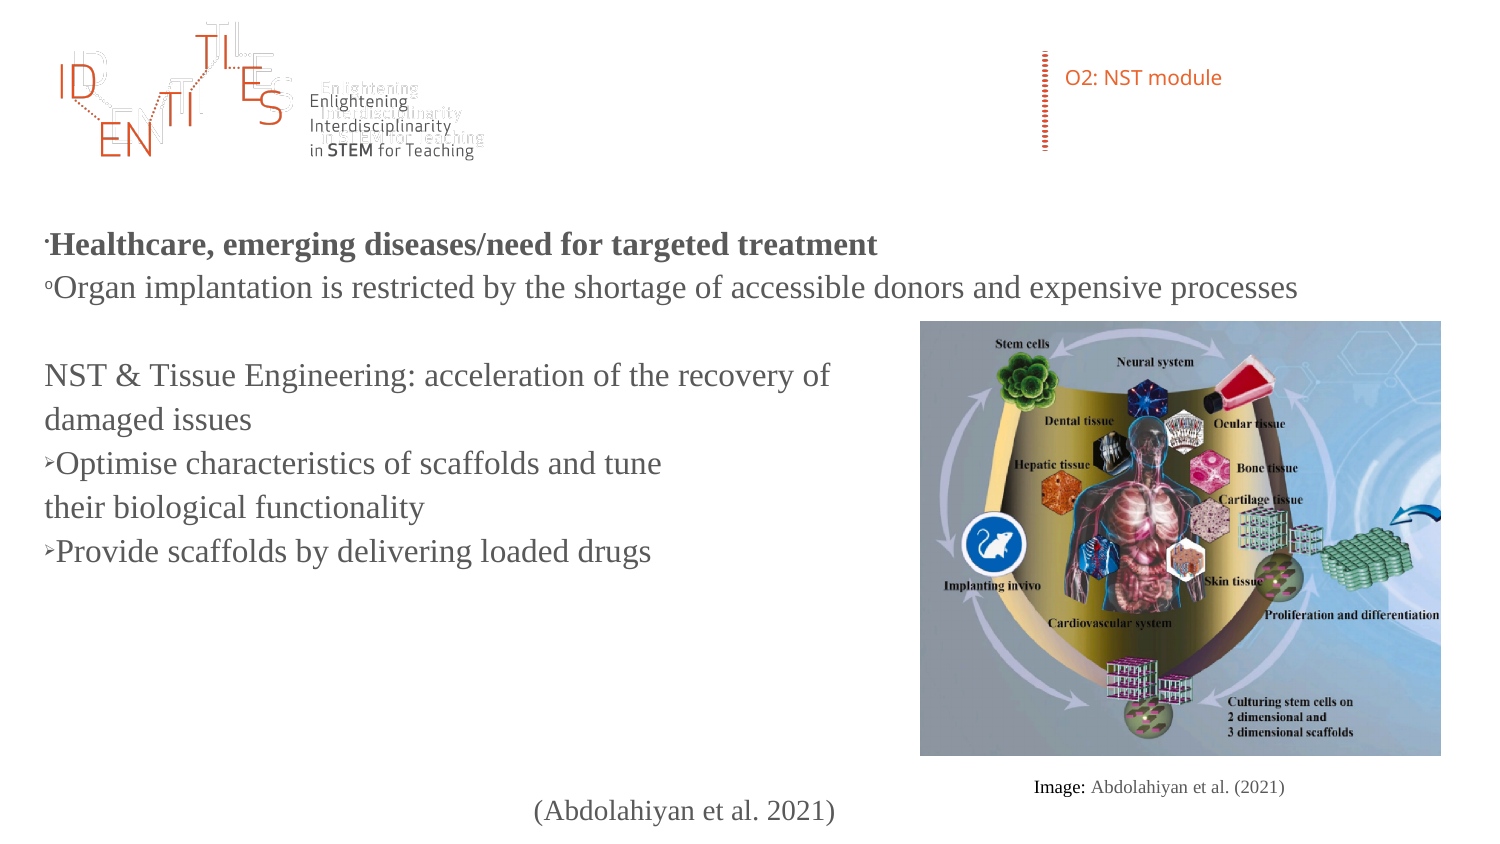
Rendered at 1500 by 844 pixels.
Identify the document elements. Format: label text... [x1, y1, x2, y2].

picture [60, 18, 485, 164]
text_box Healthcare, emerging diseases/need for targeted treatment Organ implantation is restricted by the shortage of accessible donors and expensive processes NST & Tissue Engineering: acceleration of the recovery of damaged issues Optimise characteristics of scaffolds and tune their biological functionality Provide scaffolds by delivering loaded drugs (Abdolahiyan et al. 2021) [29, 187, 1425, 844]
text_box Image: Abdolahiyan et al. (2021) [1018, 767, 1433, 806]
picture [1042, 51, 1051, 151]
picture [920, 321, 1441, 756]
text_box O2: NST module [1051, 57, 1472, 139]
